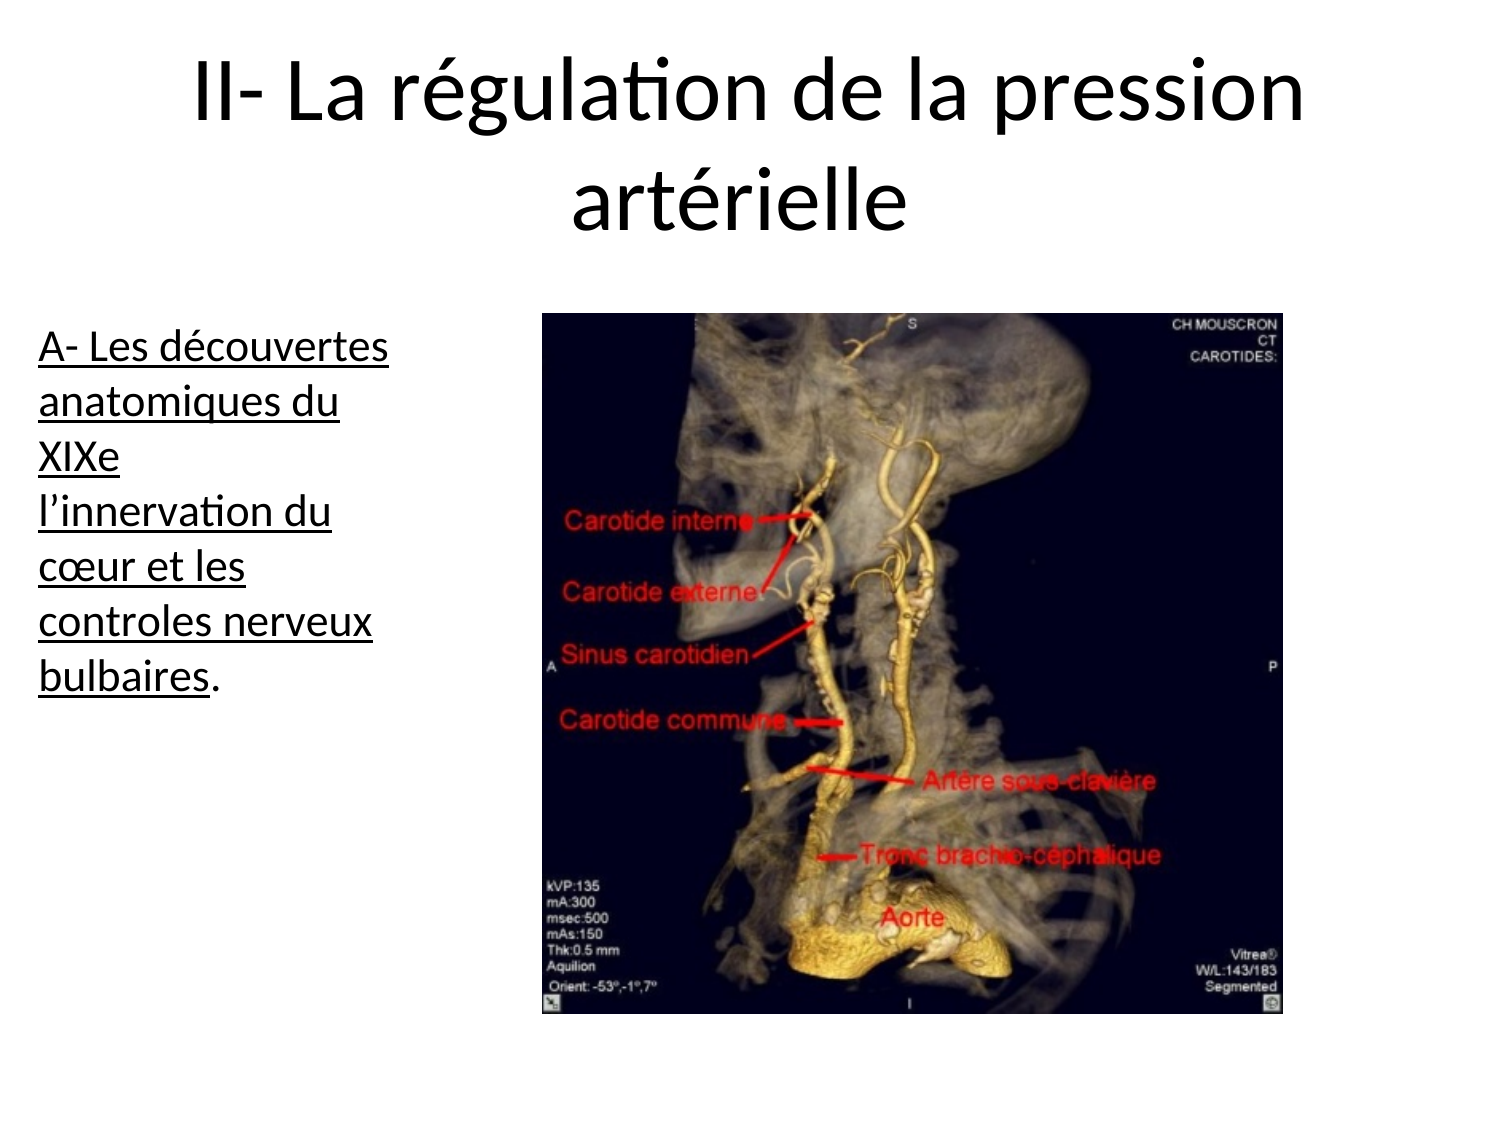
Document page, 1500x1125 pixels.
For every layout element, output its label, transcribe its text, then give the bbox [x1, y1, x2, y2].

title II- La régulation de la pression artérielle [75, 45, 1426, 233]
picture [542, 313, 1283, 1014]
text_box A- Les découvertes anatomiques du XIXe l’innervation du cœur et les controles nerveux bulbaires. [23, 308, 438, 709]
